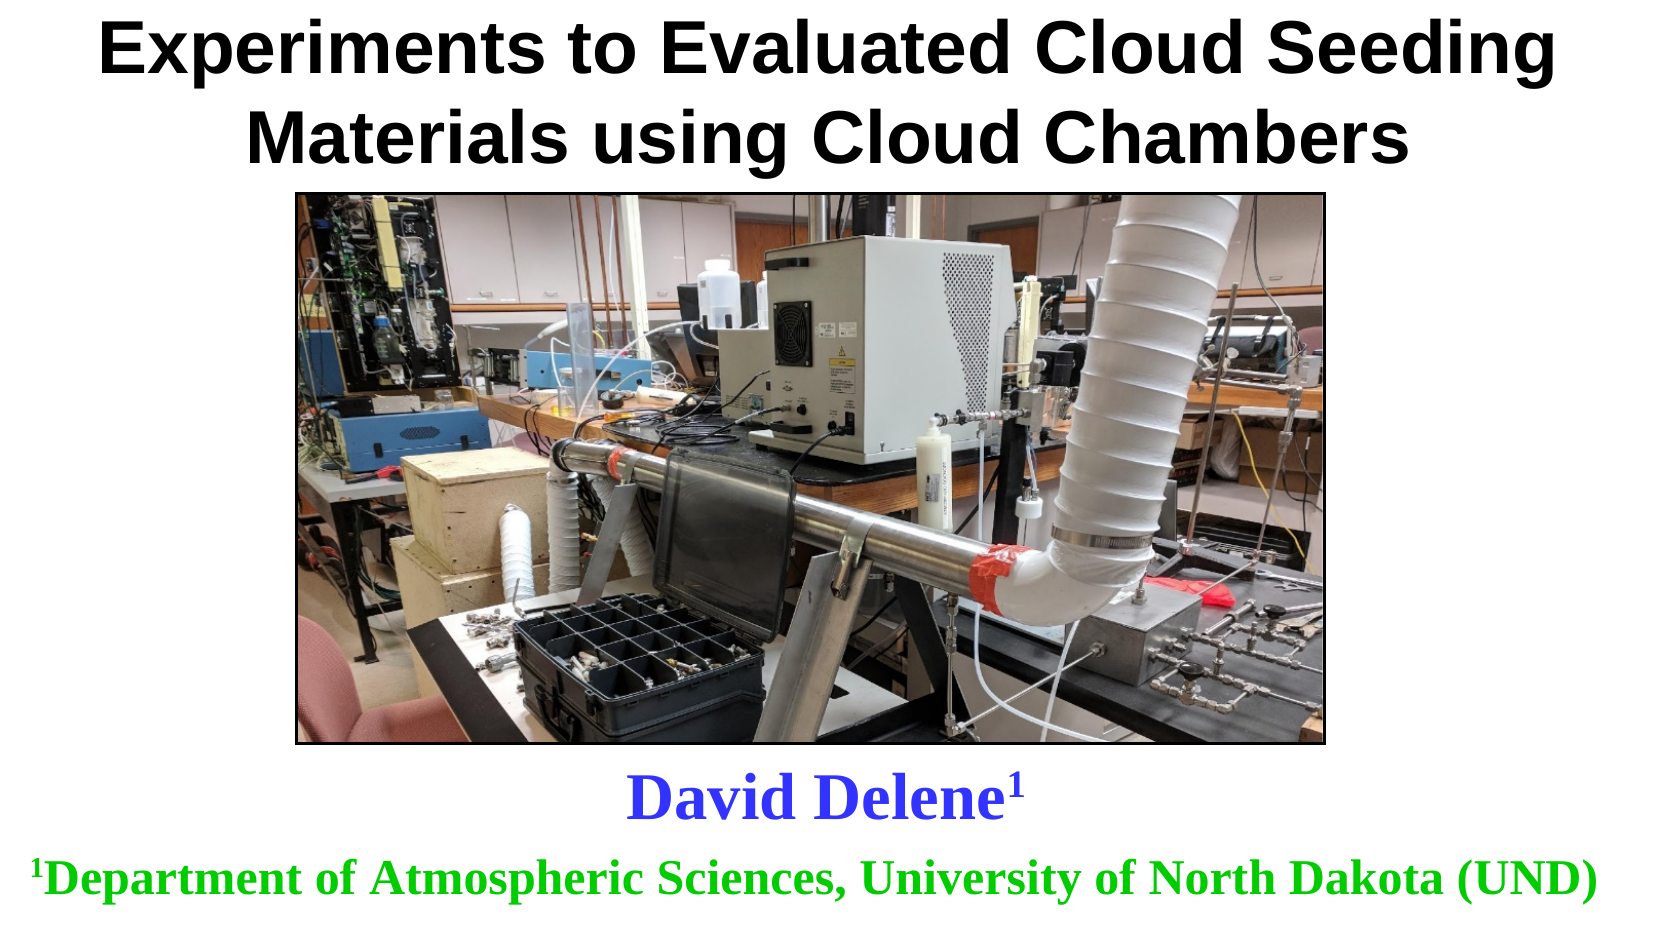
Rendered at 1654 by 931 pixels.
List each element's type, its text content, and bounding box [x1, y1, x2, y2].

picture [297, 195, 1323, 743]
title 1Department of Atmospheric Sciences, University of North Dakota (UND) [0, 836, 1654, 912]
title David Delene1 [0, 745, 1653, 836]
title Experiments to Evaluated Cloud Seeding Materials using Cloud Chambers [4, 0, 1653, 186]
